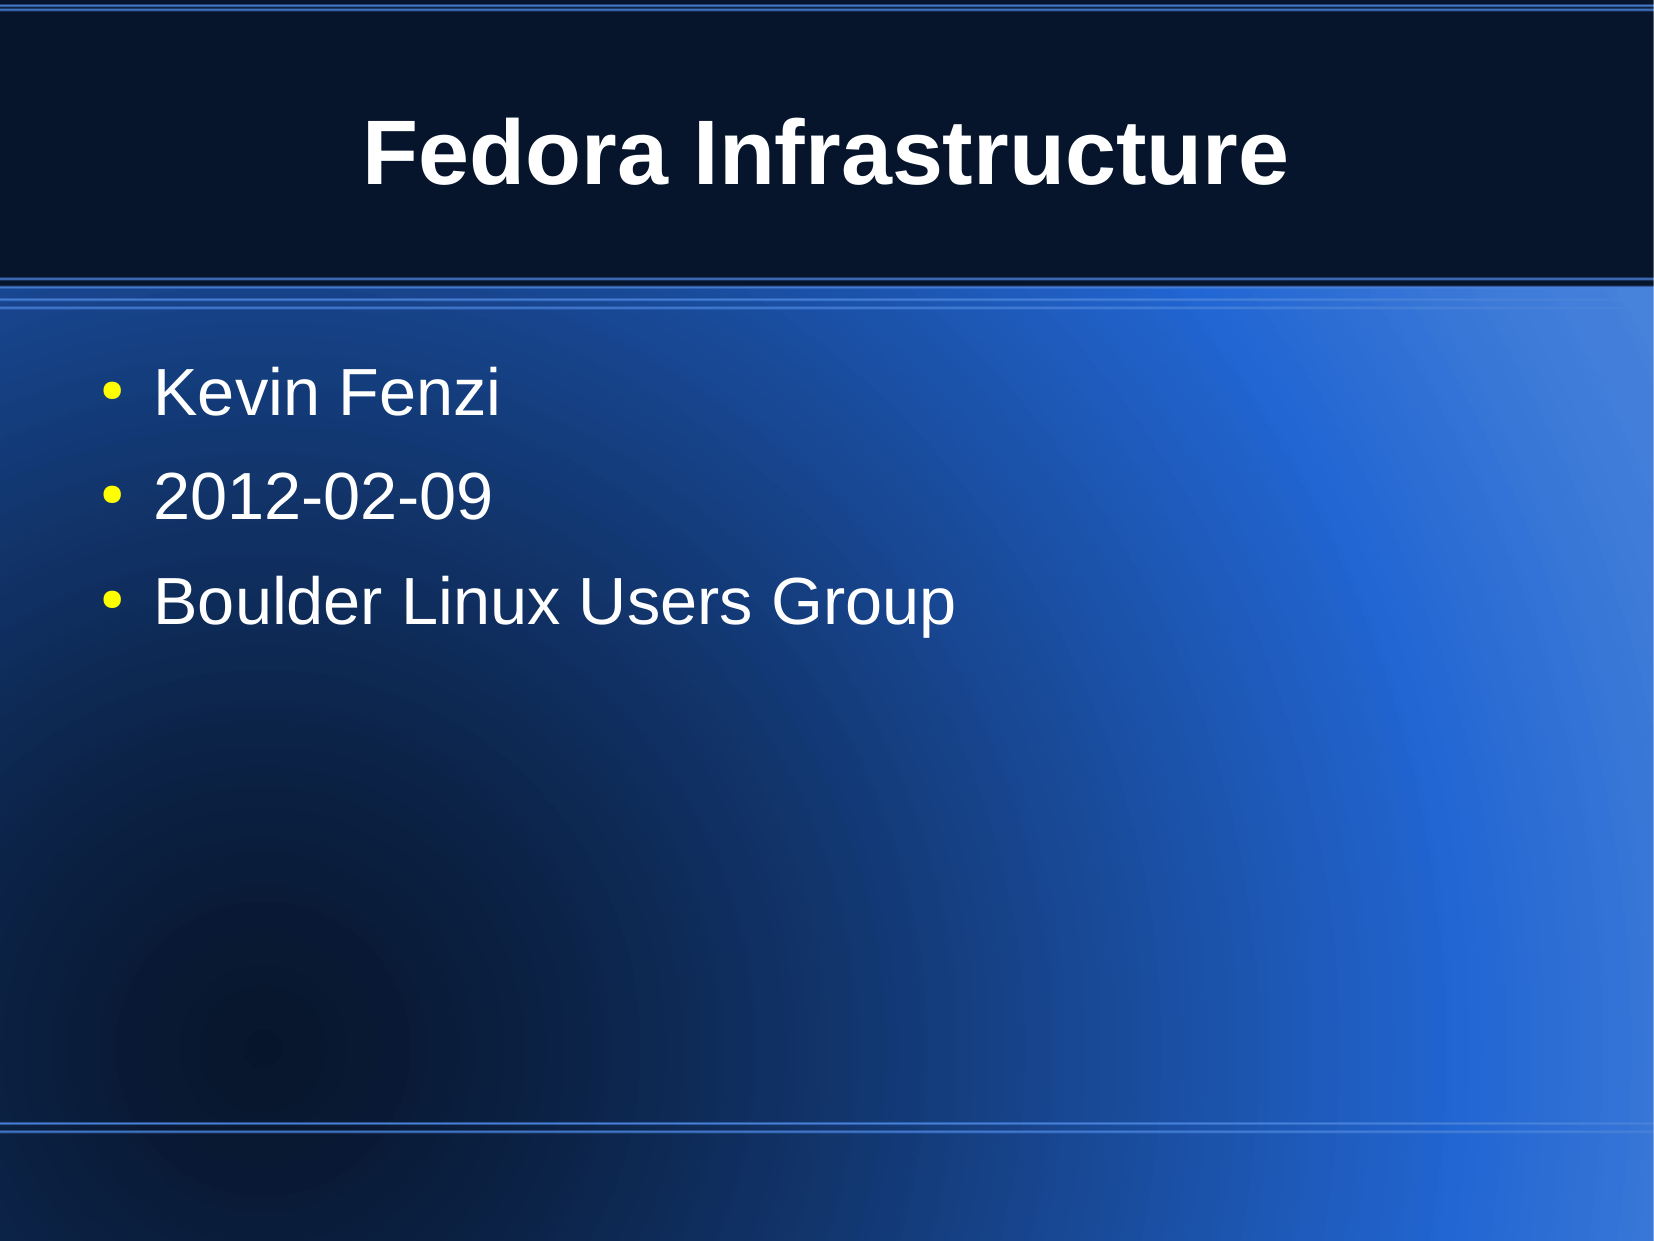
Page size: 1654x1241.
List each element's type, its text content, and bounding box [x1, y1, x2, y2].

list Kevin Fenzi 2012-02-09 Boulder Linux Users Group [82, 355, 1571, 1043]
title Fedora Infrastructure [82, 56, 1571, 250]
picture [0, 0, 1654, 1241]
